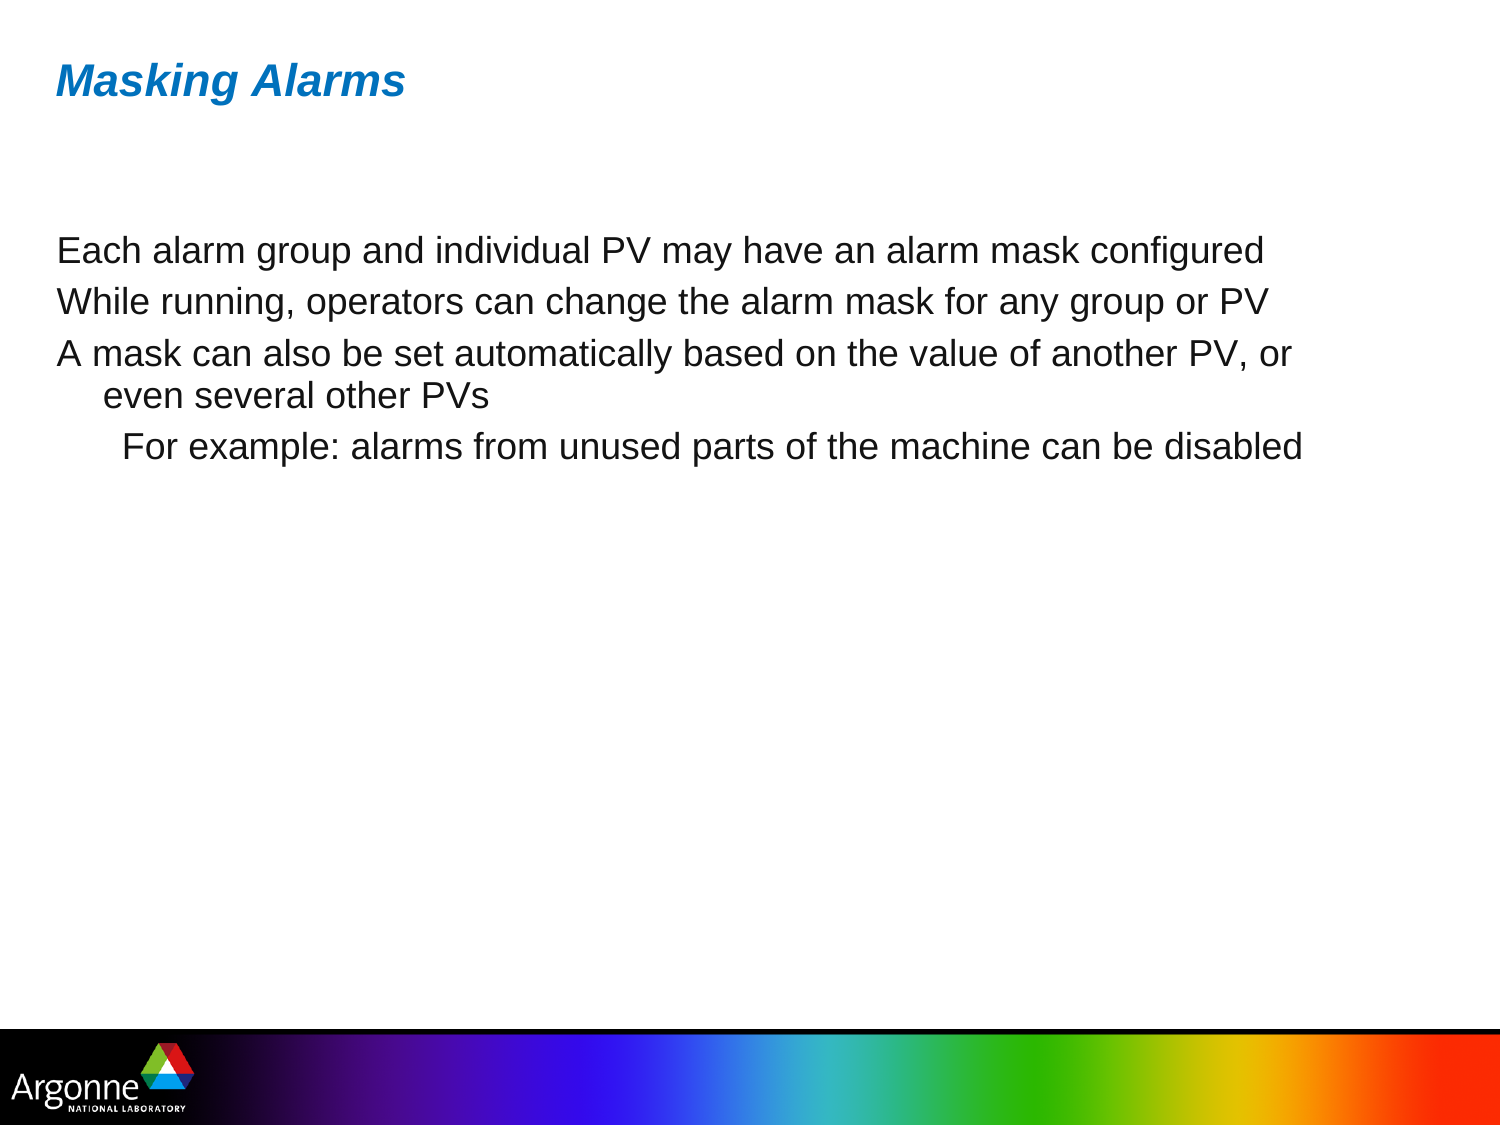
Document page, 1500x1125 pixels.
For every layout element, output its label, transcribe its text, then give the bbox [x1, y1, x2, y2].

title Masking Alarms [55, 48, 1361, 118]
picture [0, 1029, 1500, 1125]
list Each alarm group and individual PV may have an alarm mask configured While running, operators can change the alarm mask for any group or PV A mask can also be set automatically based on the value of another PV, or even several other PVs For example: alarms from unused parts of the machine can be disabled [56, 229, 1359, 725]
